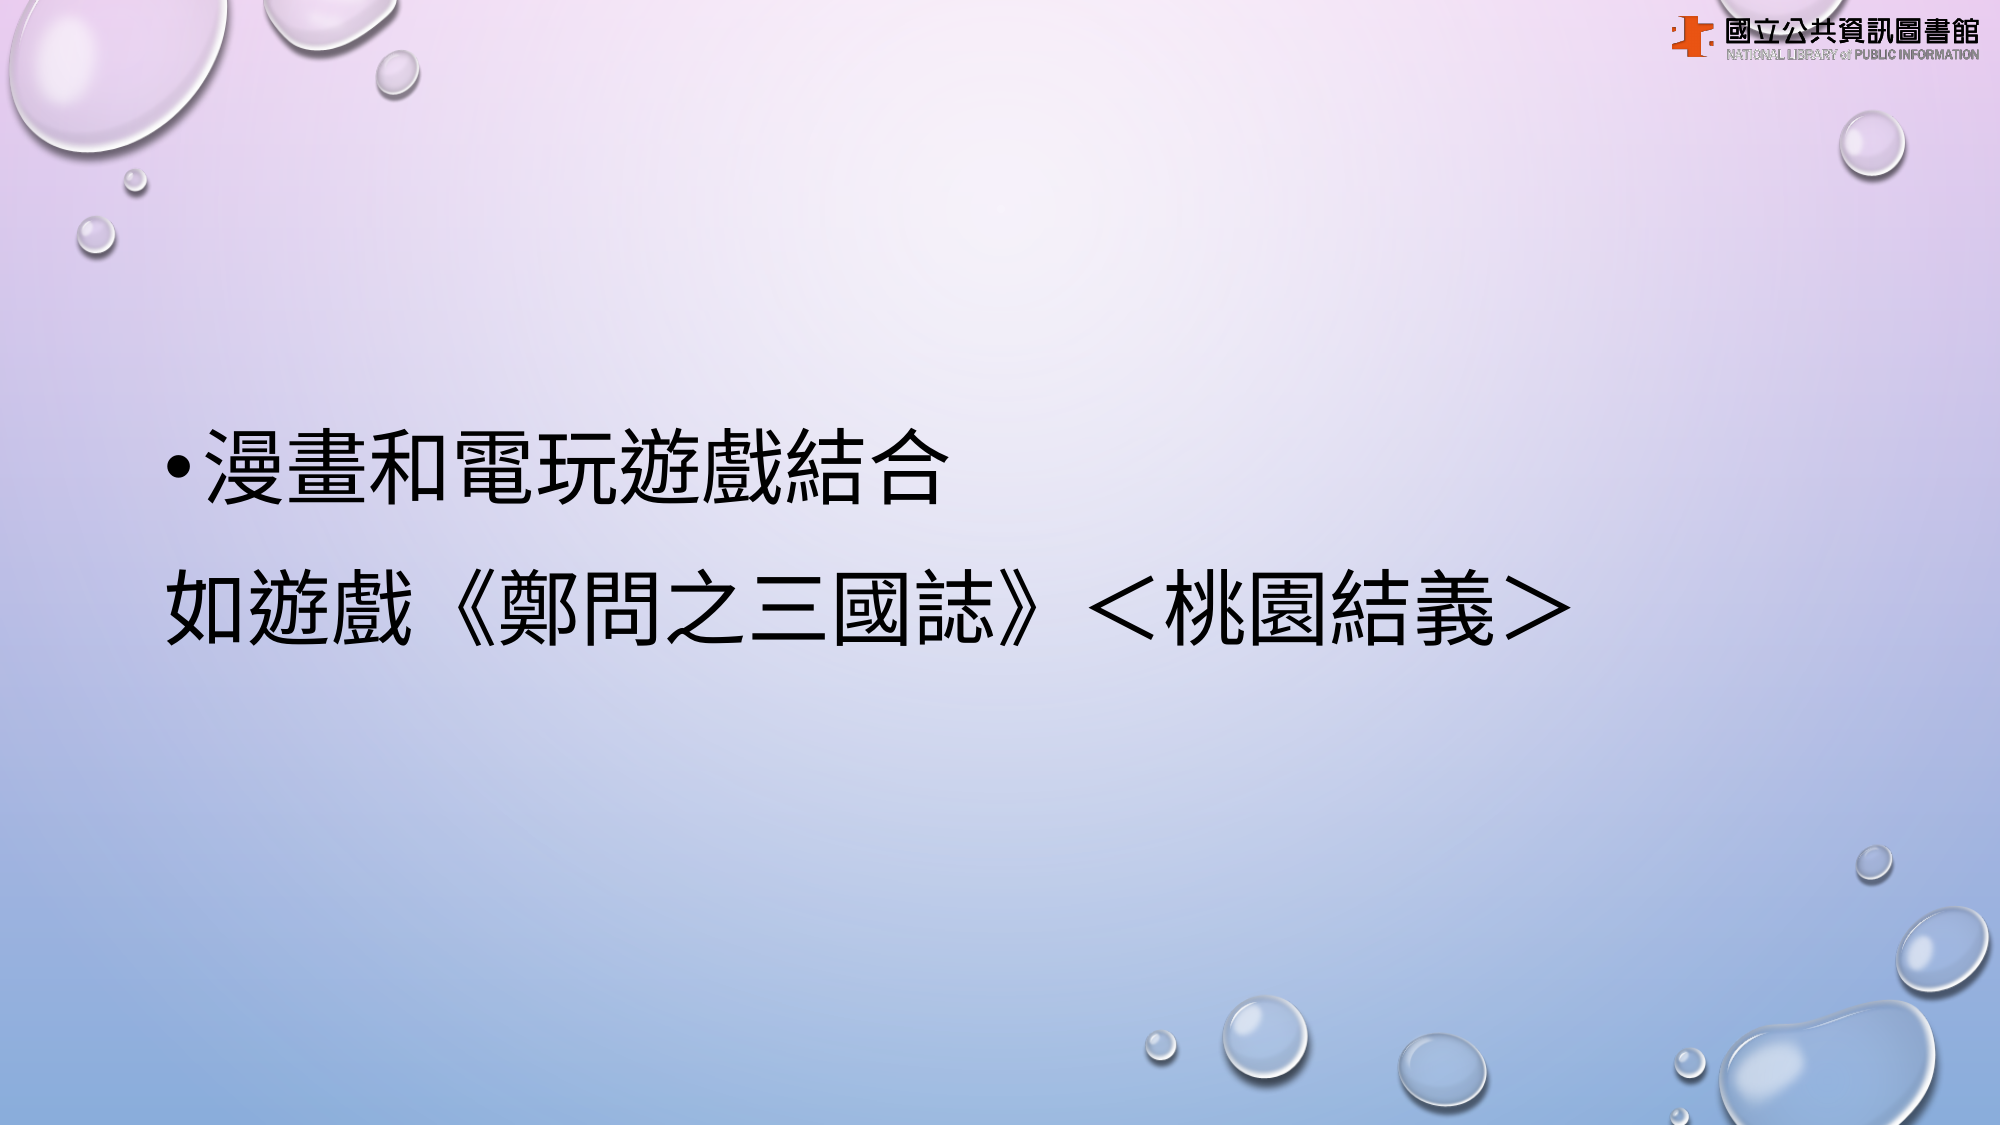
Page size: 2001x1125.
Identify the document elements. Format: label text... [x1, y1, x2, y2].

picture [0, 0, 2000, 1125]
list 漫畫和電玩遊戲結合 如遊戲《鄭問之三國誌》＜桃園結義＞ [149, 388, 1850, 950]
